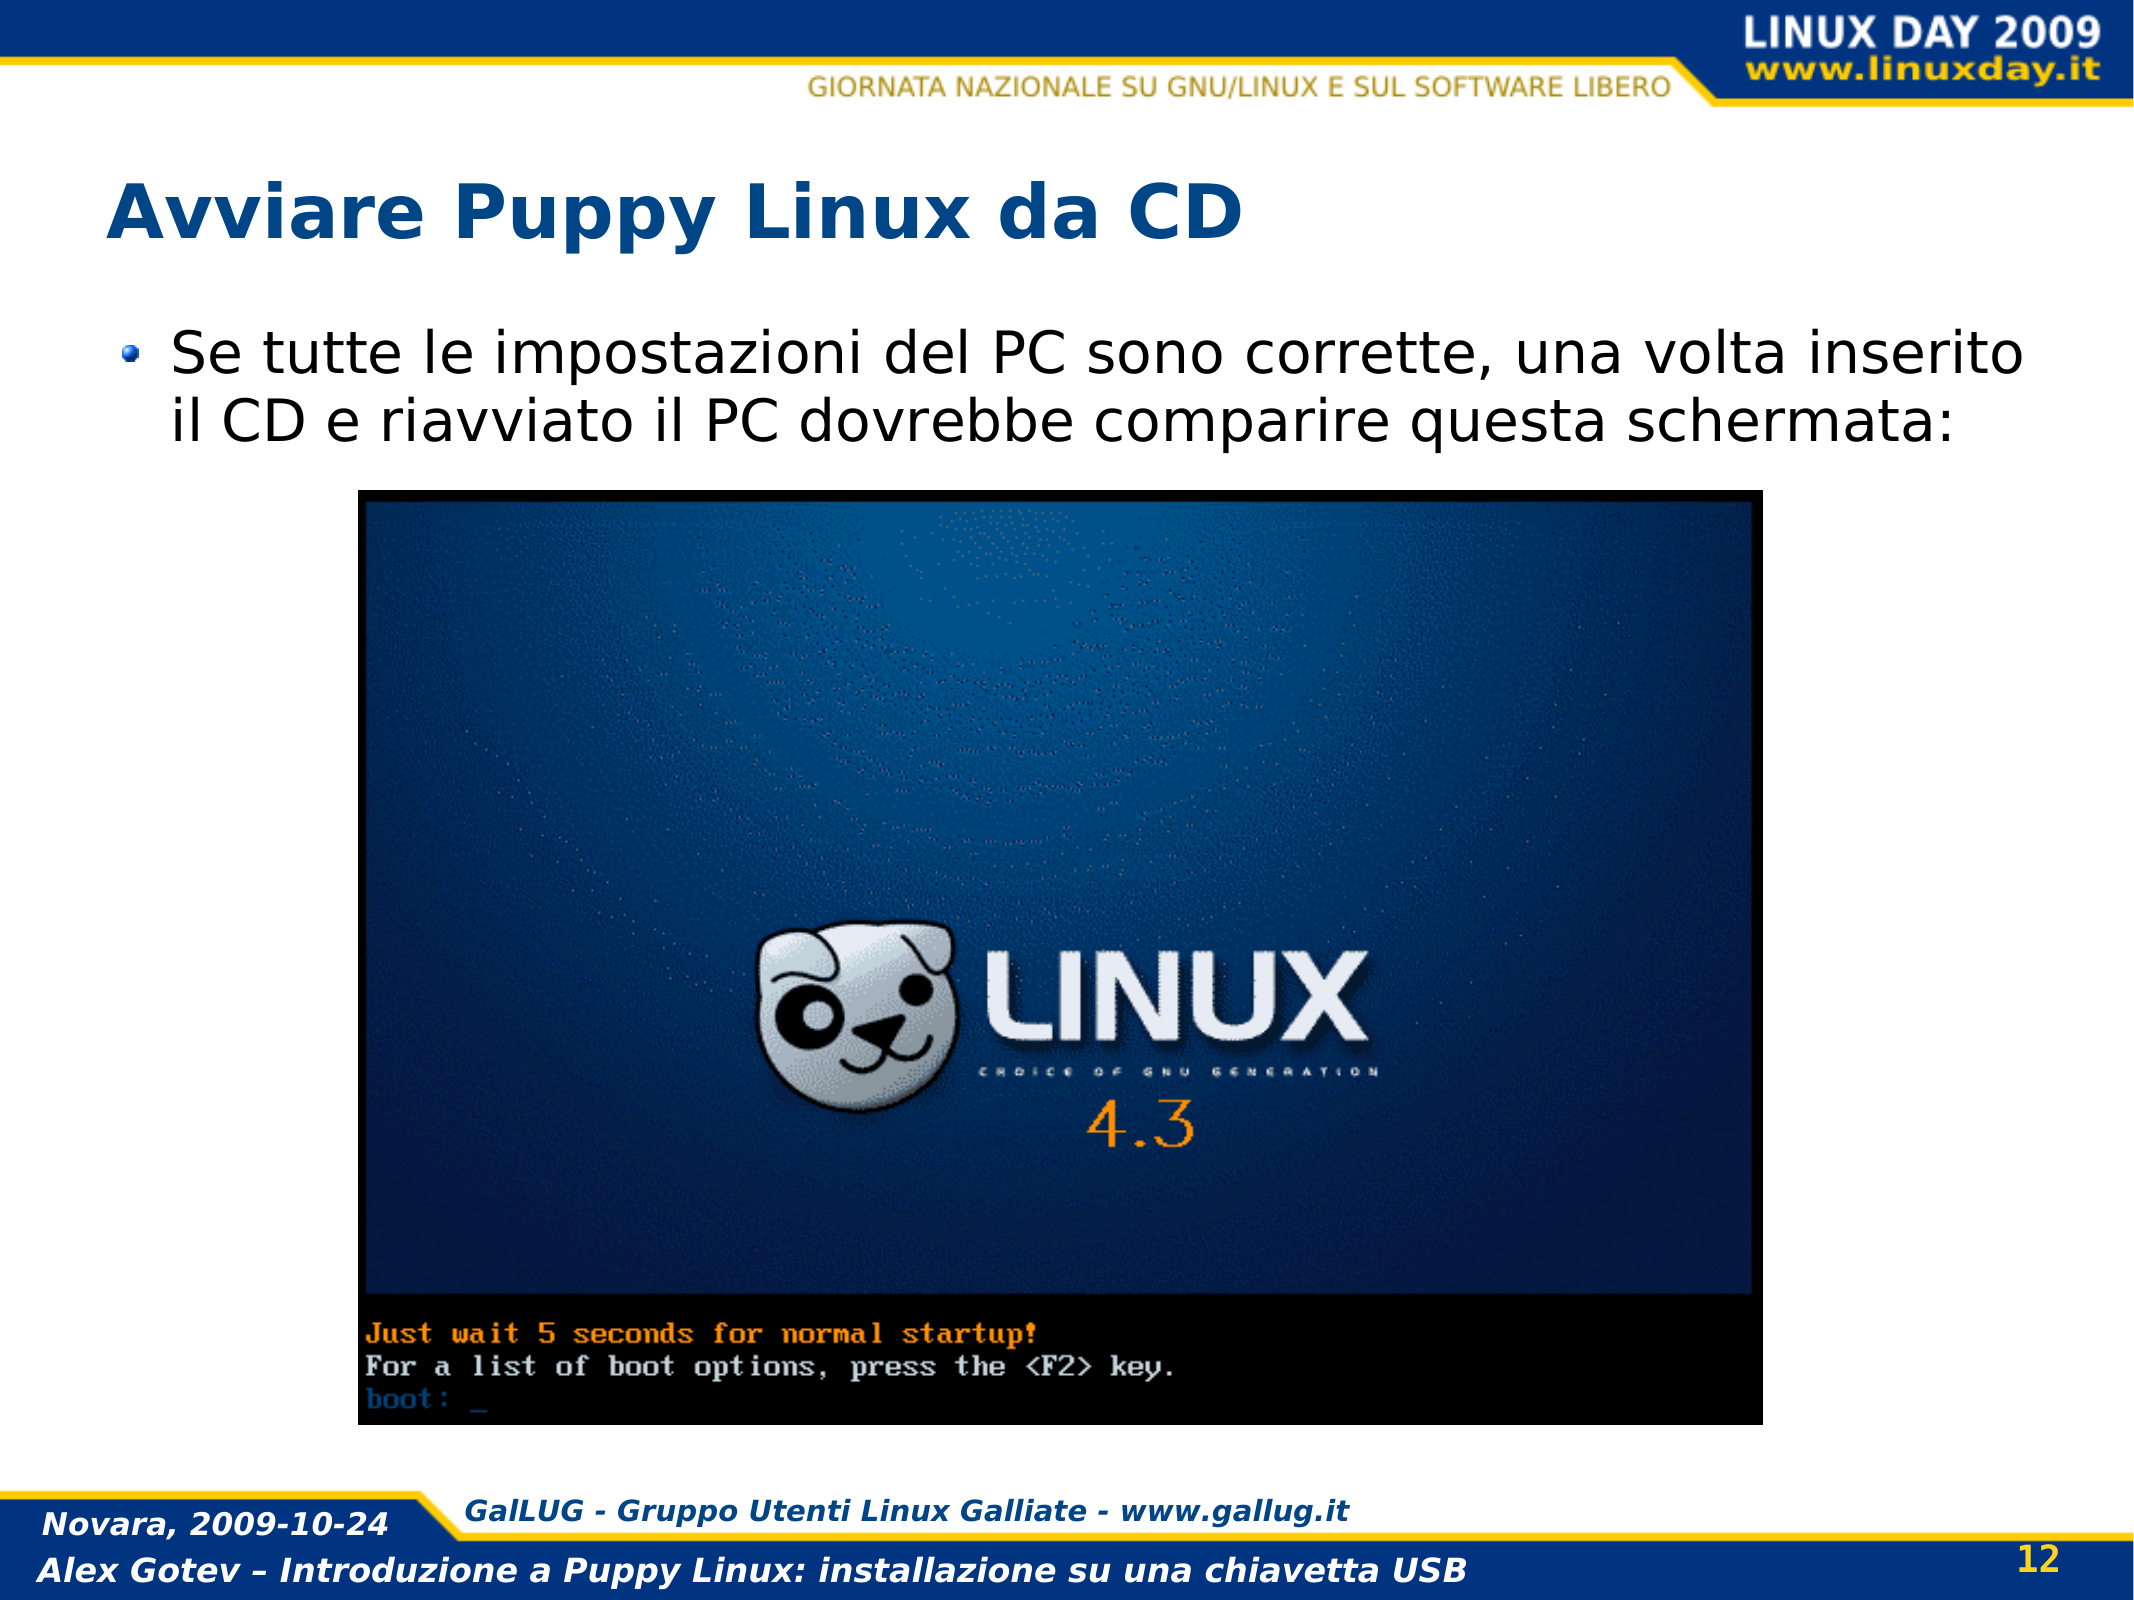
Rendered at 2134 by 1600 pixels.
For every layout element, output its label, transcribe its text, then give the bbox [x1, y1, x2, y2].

picture [0, 0, 2134, 1600]
title Avviare Puppy Linux da CD [106, 159, 2080, 267]
list Se tutte le impostazioni del PC sono corrette, una volta inserito il CD e riavviato il PC dovrebbe comparire questa schermata: [106, 319, 2027, 1441]
